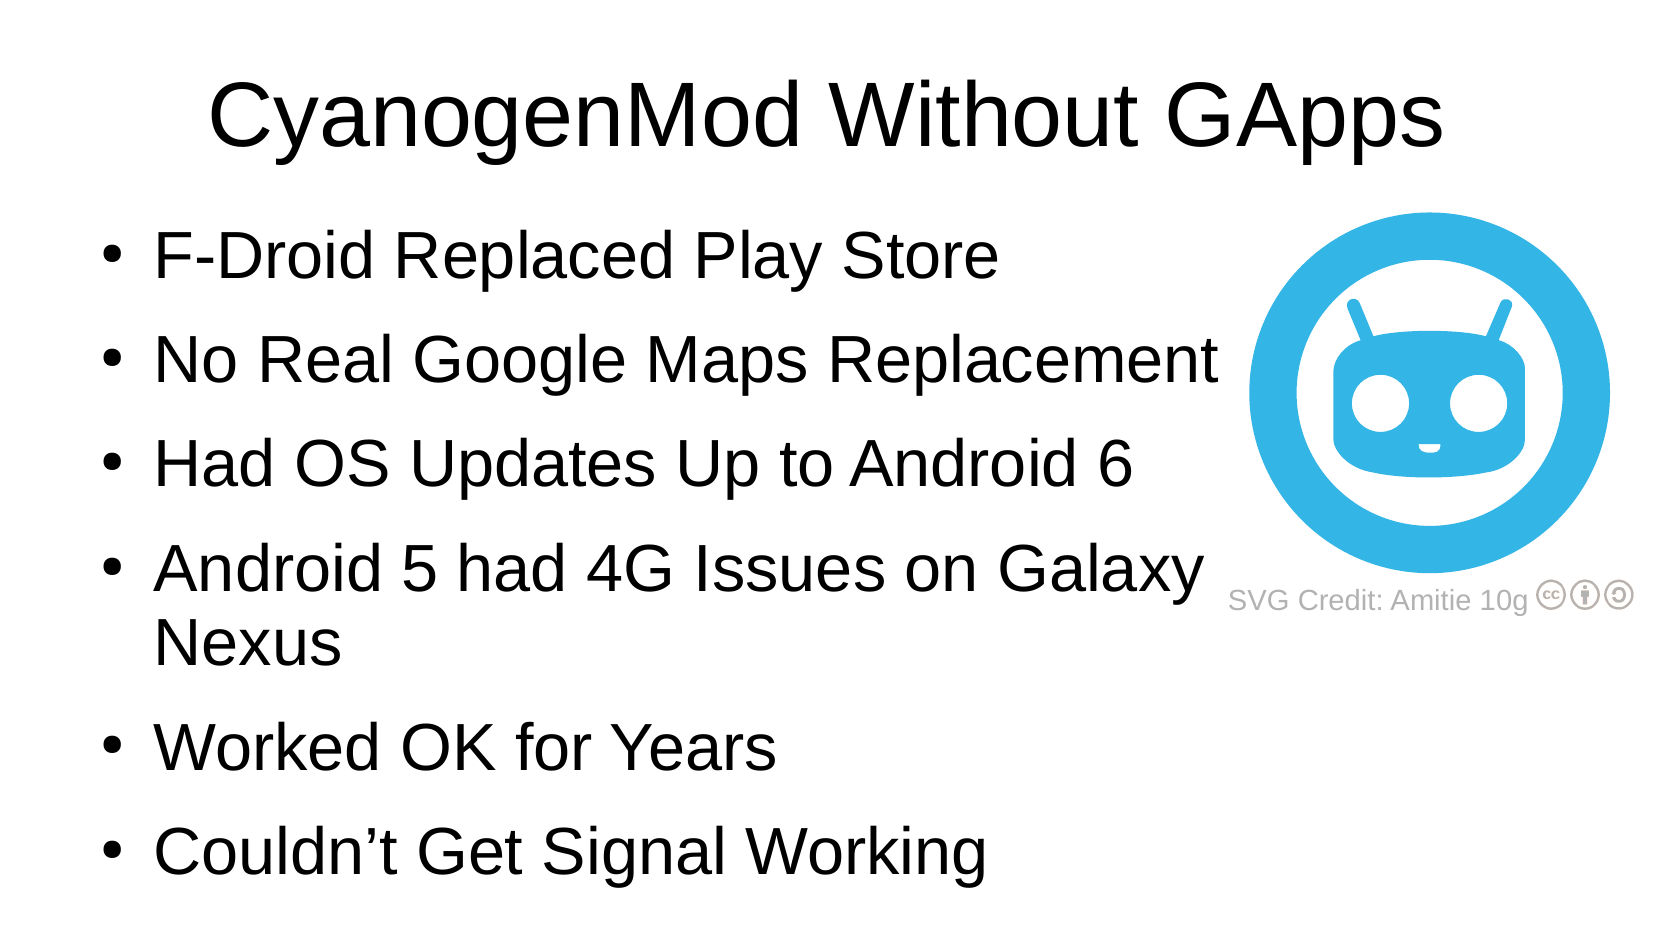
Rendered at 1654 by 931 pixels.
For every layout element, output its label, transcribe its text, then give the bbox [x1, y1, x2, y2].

text_box SVG Credit: Amitie 10g [1213, 576, 1653, 655]
list F-Droid Replaced Play Store No Real Google Maps Replacement Had OS Updates Up to Android 6 Android 5 had 4G Issues on Galaxy Nexus Worked OK for Years Couldn’t Get Signal Working [82, 217, 1571, 931]
title CyanogenMod Without GApps [82, 37, 1571, 193]
picture [1249, 212, 1640, 615]
